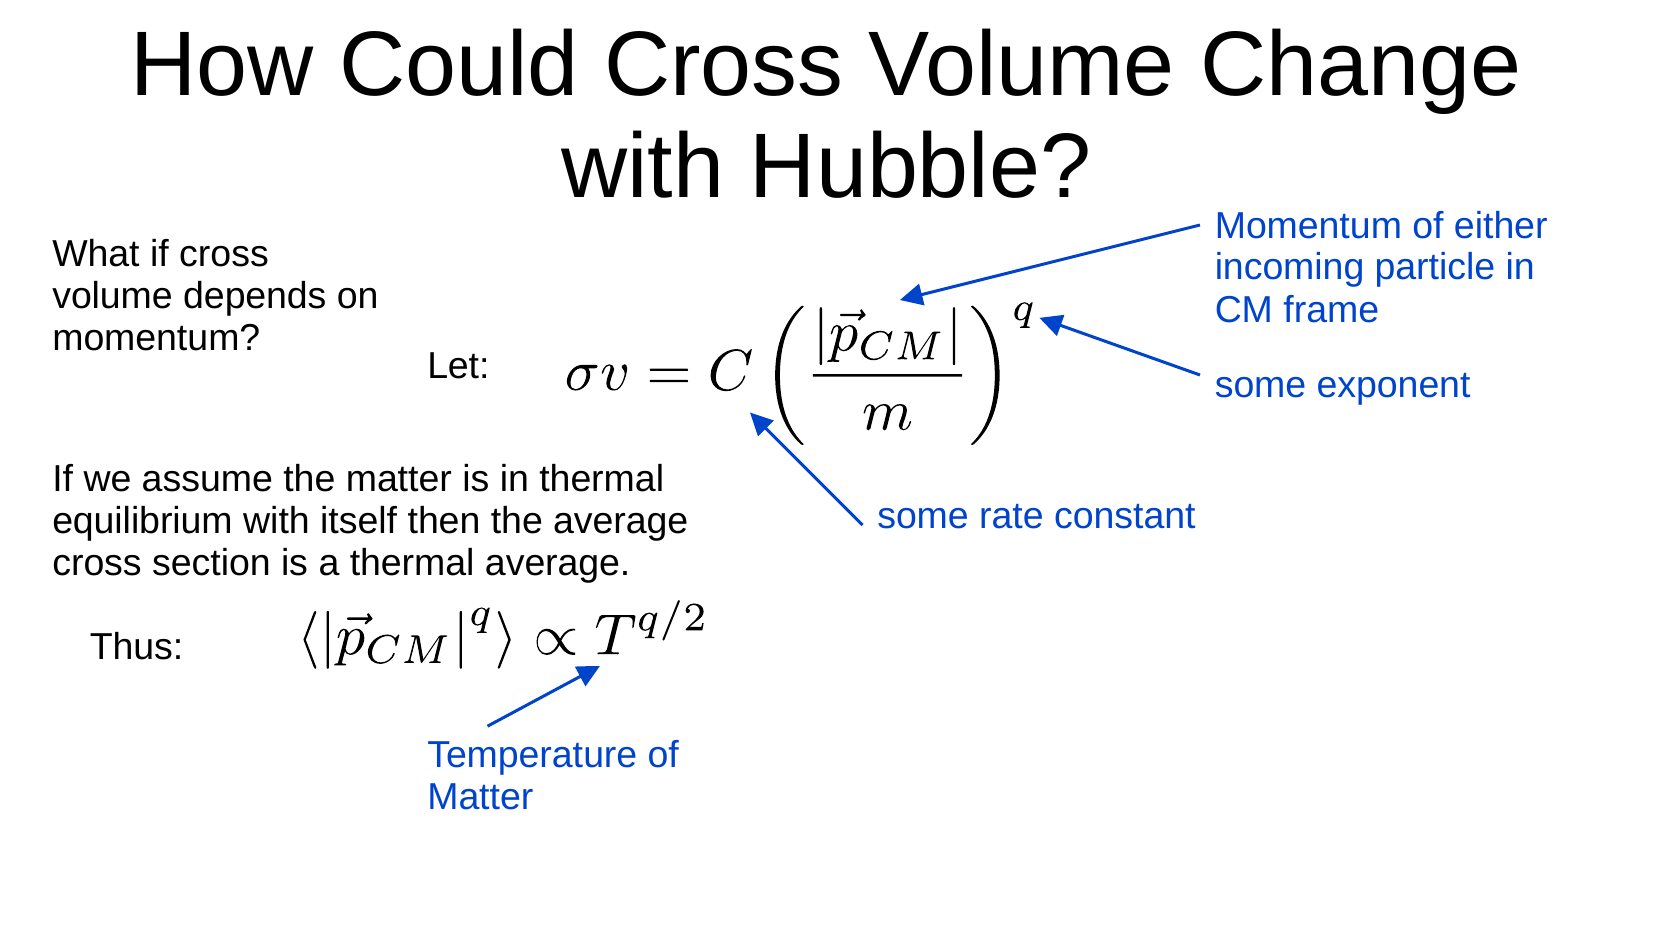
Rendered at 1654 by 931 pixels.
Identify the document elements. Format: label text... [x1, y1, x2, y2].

text_box If we assume the matter is in thermal equilibrium with itself then the average cross section is a thermal average. [37, 450, 788, 601]
text_box some rate constant [862, 487, 1276, 545]
text_box Thus: [75, 618, 263, 676]
text_box What if cross volume depends on momentum? [37, 225, 413, 376]
title How Could Cross Volume Change with Hubble? [82, 12, 1571, 218]
text_box Temperature of Matter [412, 726, 713, 826]
text_box Let: [412, 337, 562, 395]
text_box some exponent [1200, 355, 1576, 413]
text_box [300, 600, 704, 669]
picture [562, 300, 1035, 448]
text_box Momentum of either incoming particle in CM frame [1200, 196, 1576, 338]
